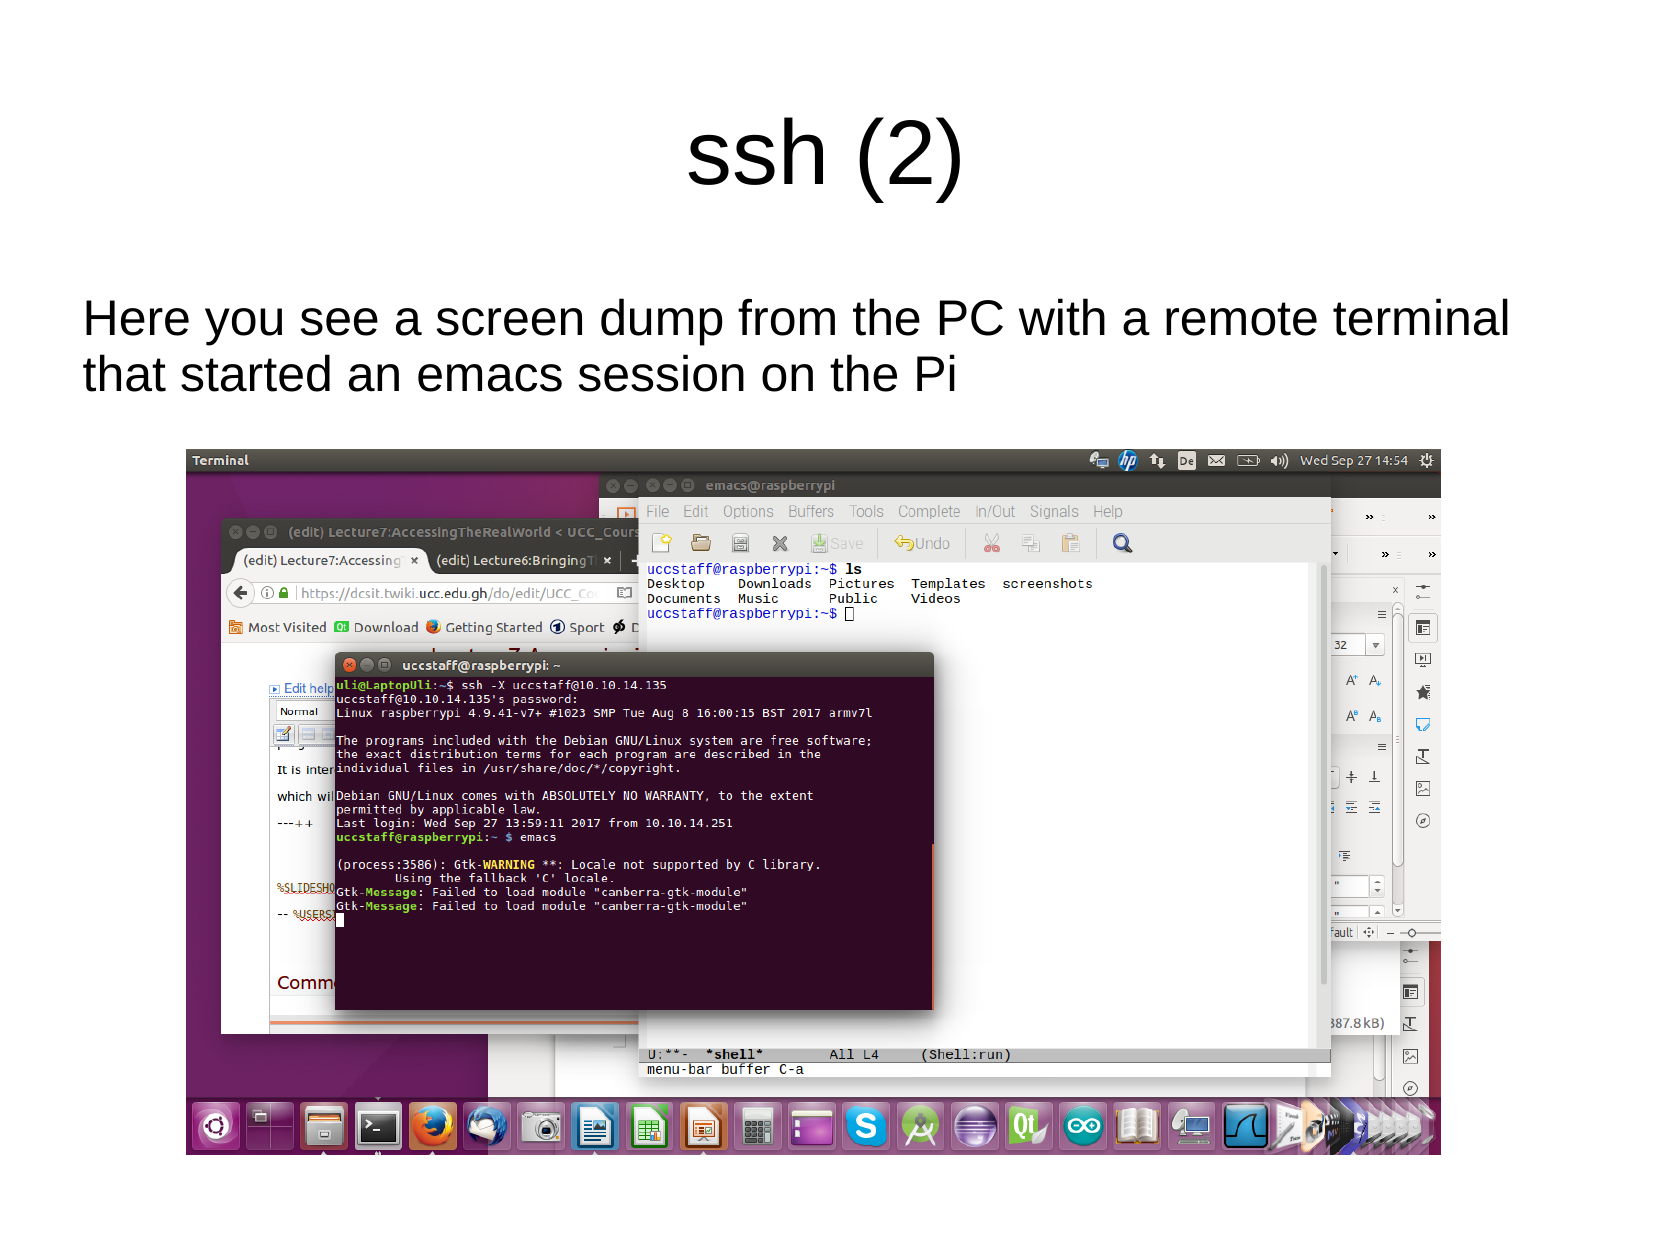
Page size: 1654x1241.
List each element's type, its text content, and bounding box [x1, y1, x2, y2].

picture [186, 449, 1441, 1155]
title ssh (2) [82, 49, 1571, 257]
list Here you see a screen dump from the PC with a remote terminal that started an emacs session on the Pi [82, 290, 1571, 406]
